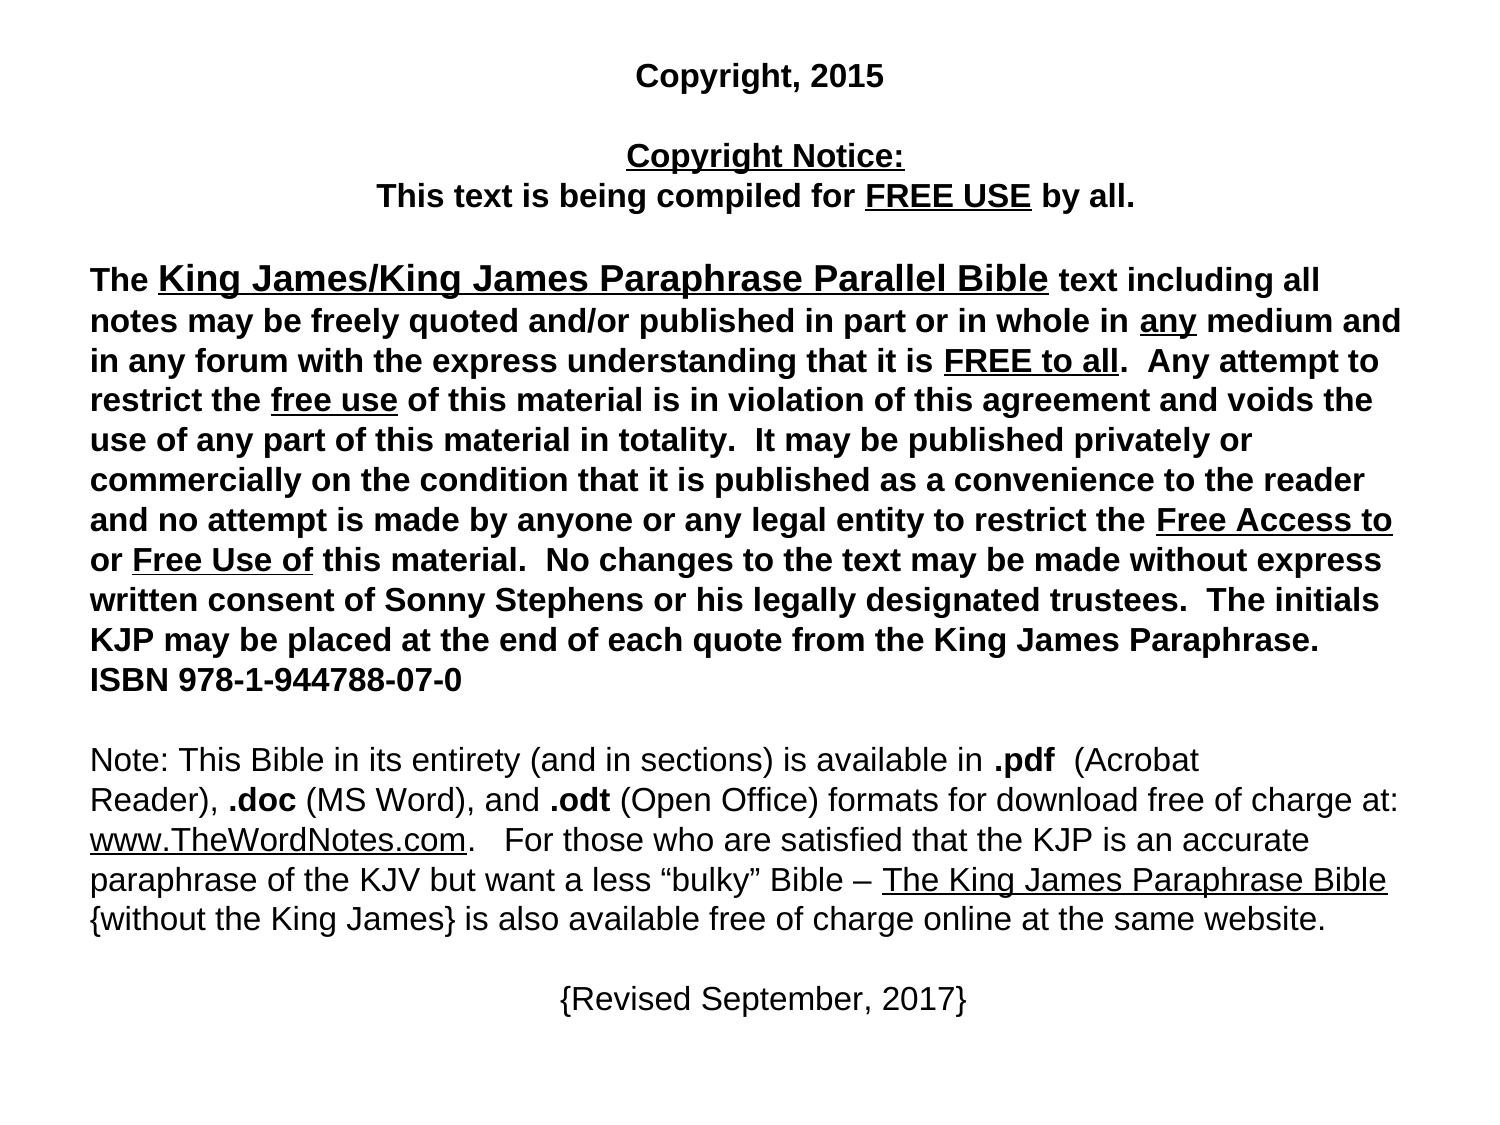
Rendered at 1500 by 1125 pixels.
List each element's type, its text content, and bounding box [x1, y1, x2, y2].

title Copyright, 2015 Copyright Notice: This text is being compiled for FREE USE by all. The King James/King James Paraphrase Parallel Bible text including all notes may be freely quoted and/or published in part or in whole in any medium and in any forum with the express understanding that it is FREE to all. Any attempt to restrict the free use of this material is in violation of this agreement and voids the use of any part of this material in totality. It may be published privately or commercially on the condition that it is published as a convenience to the reader and no attempt is made by anyone or any legal entity to restrict the Free Access to or Free Use of this material. No changes to the text may be made without express written consent of Sonny Stephens or his legally designated trustees. The initials KJP may be placed at the end of each quote from the King James Paraphrase. ISBN 978-1-944788-07-0 Note: This Bible in its entirety (and in sections) is available in .pdf (Acrobat Reader), .doc (MS Word), and .odt (Open Office) formats for download free of charge at: www.TheWordNotes.com. For those who are satisfied that the KJP is an accurate paraphrase of the KJV but want a less “bulky” Bible – The King James Paraphrase Bible {without the King James} is also available free of charge online at the same website. {Revised September, 2017} [75, 38, 1425, 1113]
